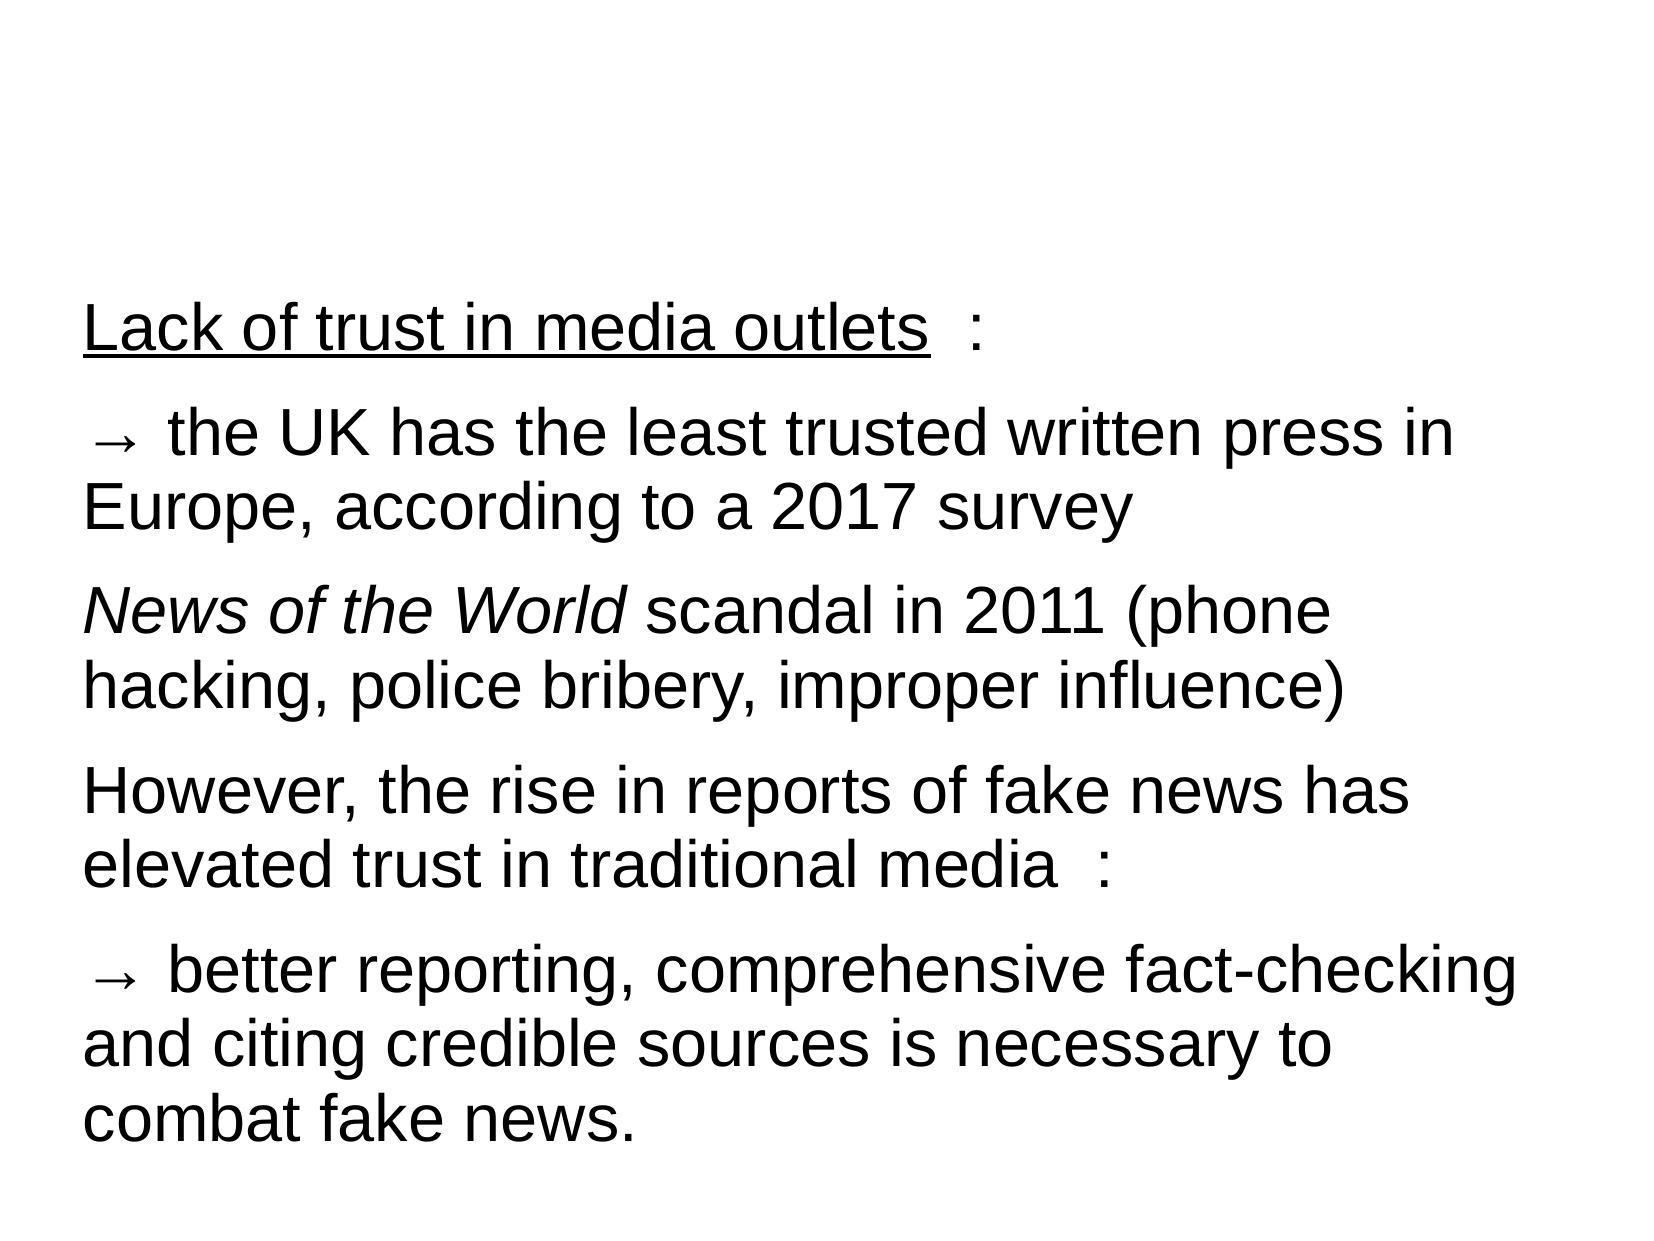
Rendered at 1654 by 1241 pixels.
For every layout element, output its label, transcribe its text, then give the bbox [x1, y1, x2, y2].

list Lack of trust in media outlets : → the UK has the least trusted written press in Europe, according to a 2017 survey News of the World scandal in 2011 (phone hacking, police bribery, improper influence) However, the rise in reports of fake news has elevated trust in traditional media : → better reporting, comprehensive fact-checking and citing credible sources is necessary to combat fake news. [82, 290, 1571, 1154]
